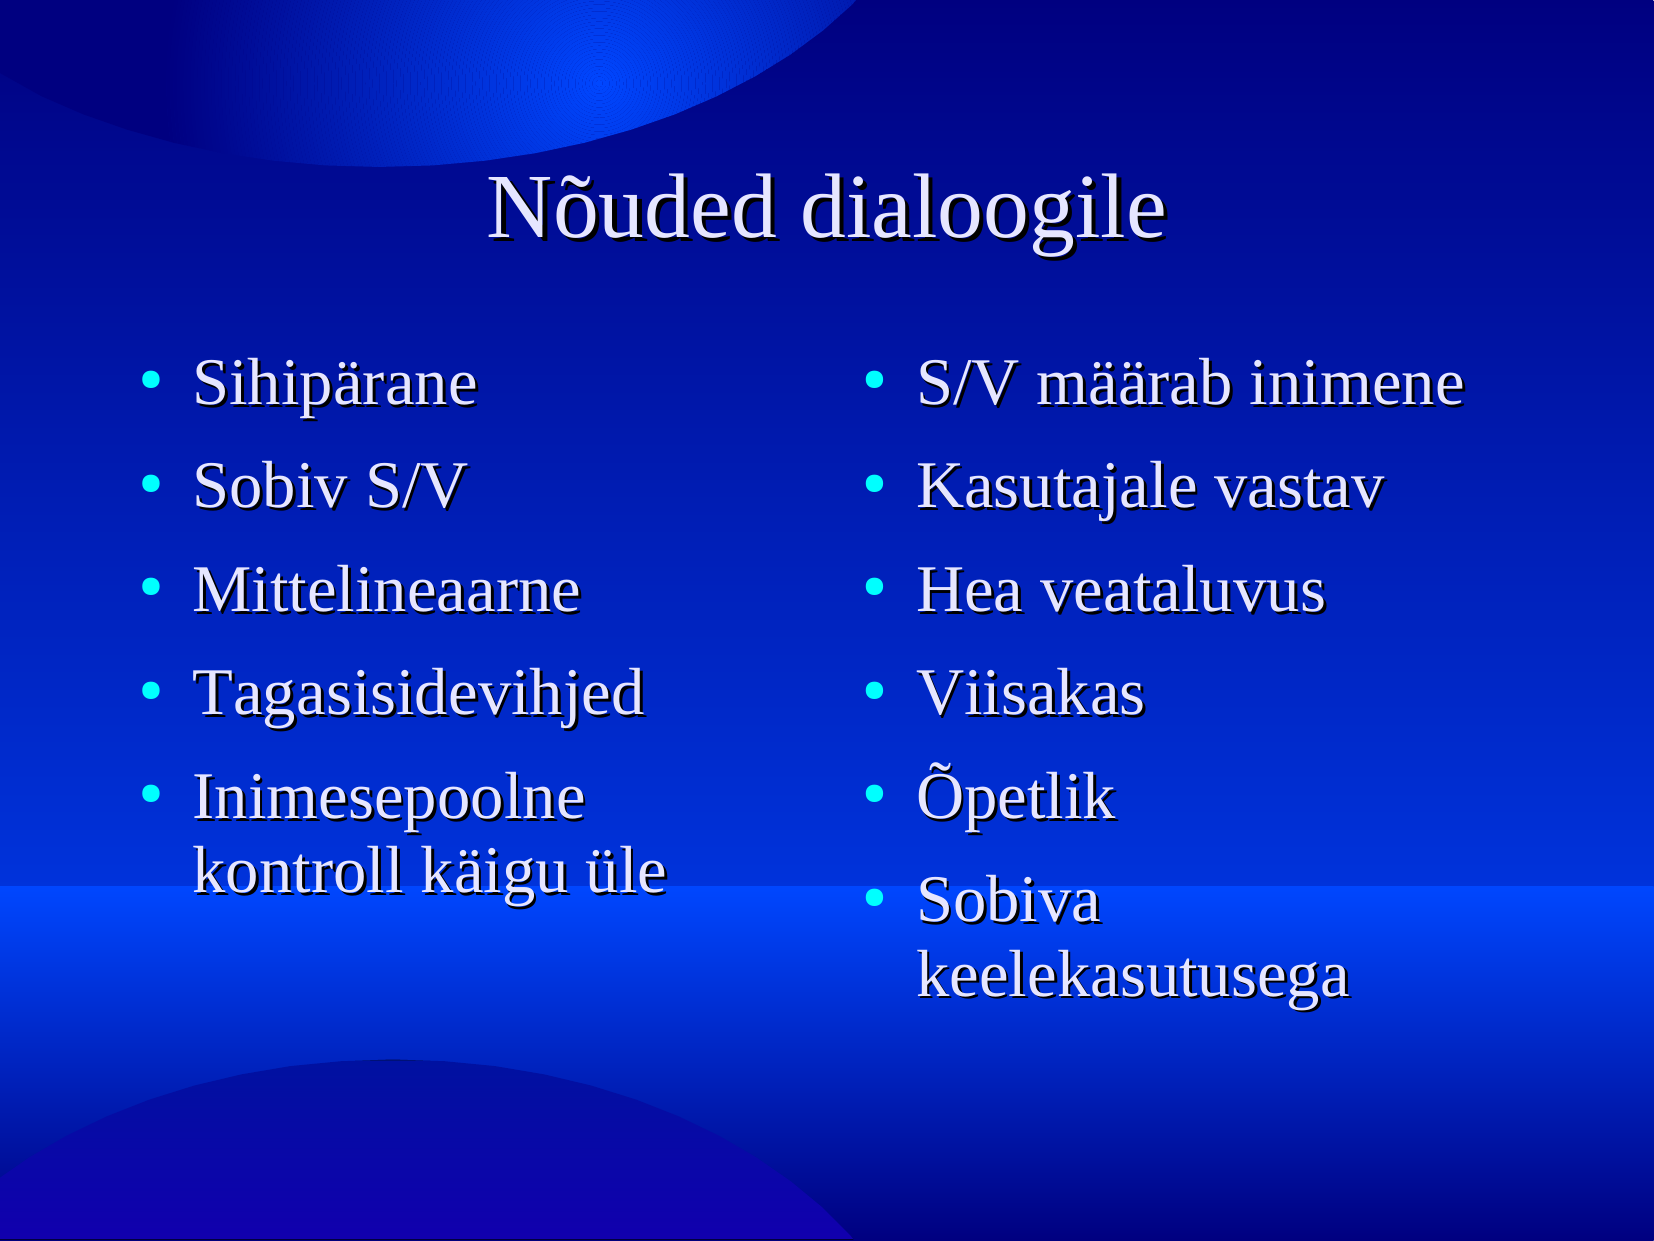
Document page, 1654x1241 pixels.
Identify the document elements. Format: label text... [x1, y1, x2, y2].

title Nõuded dialoogile [121, 102, 1534, 311]
list S/V määrab inimene Kasutajale vastav Hea veataluvus Viisakas Õpetlik Sobiva keelekasutusega [845, 344, 1535, 1127]
list Sihipärane Sobiv S/V Mittelineaarne Tagasisidevihjed Inimesepoolne kontroll käigu üle [121, 344, 811, 1127]
